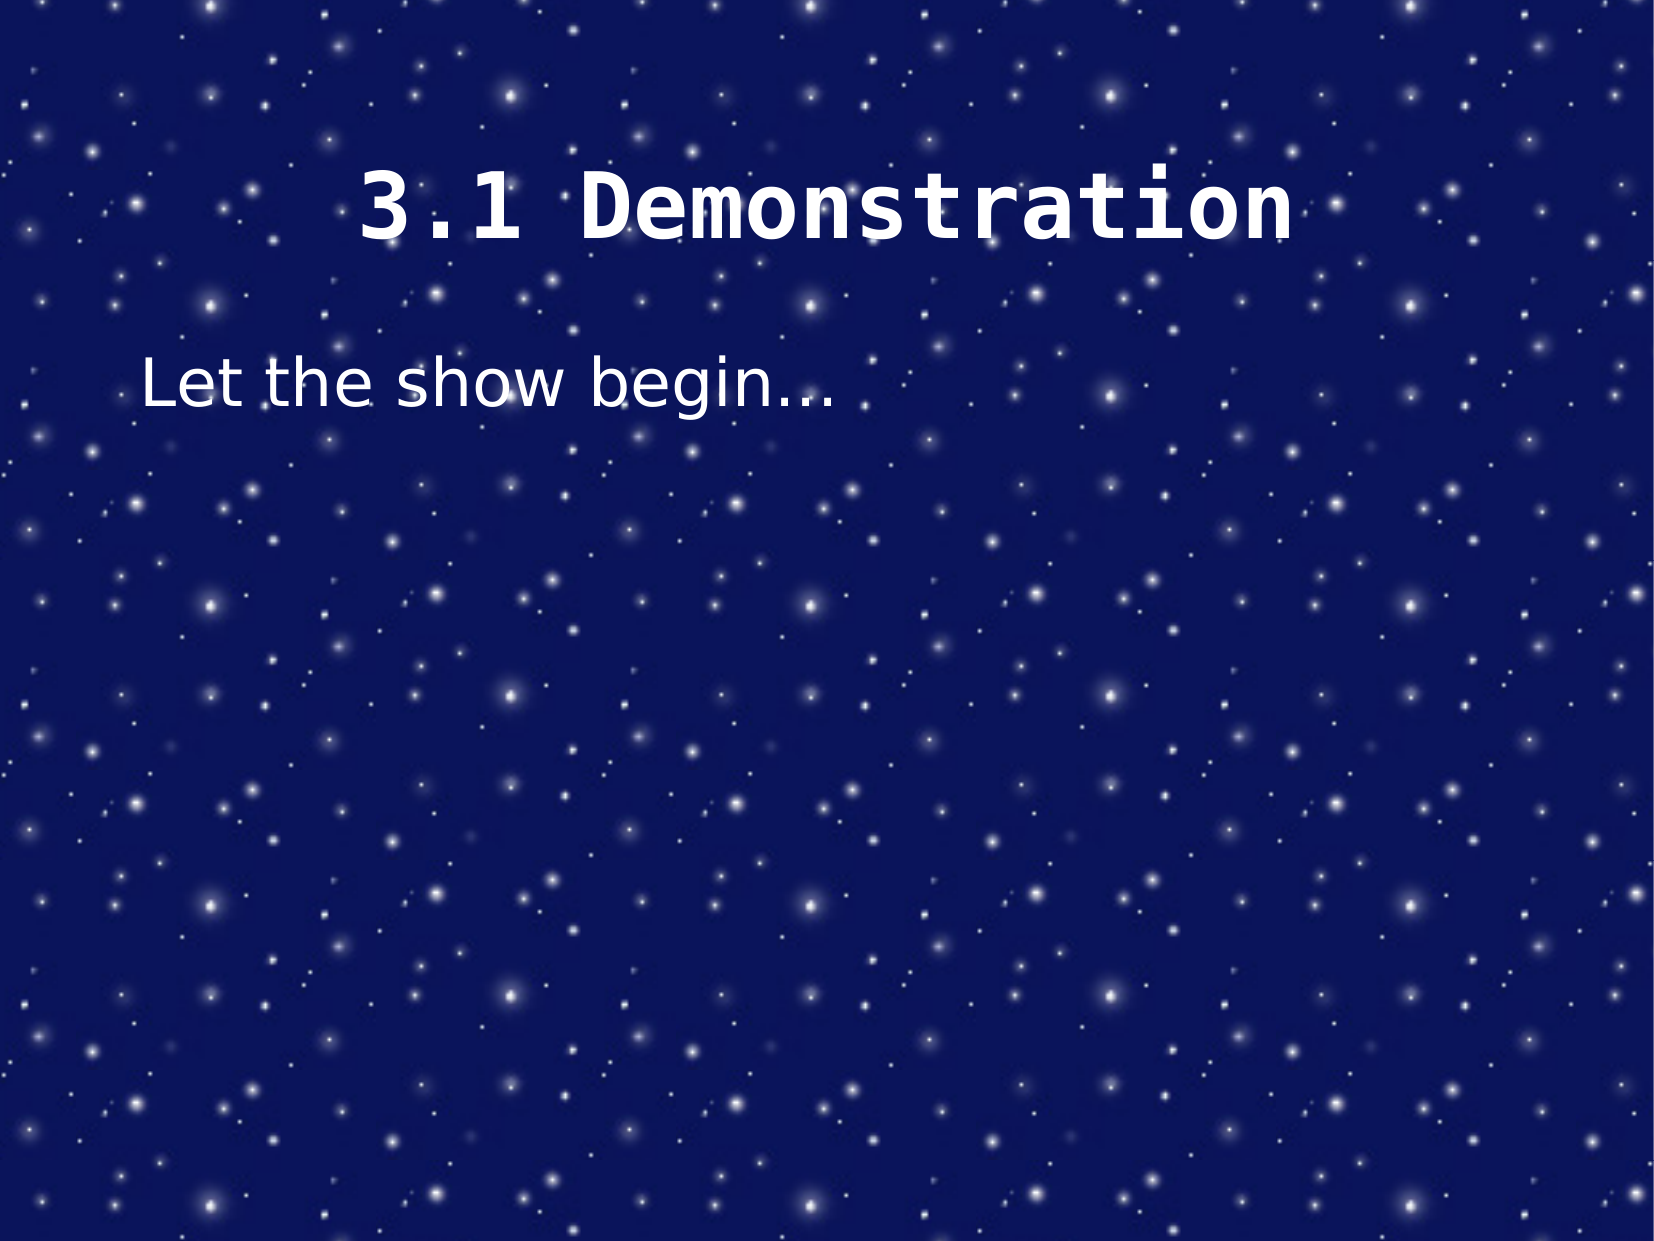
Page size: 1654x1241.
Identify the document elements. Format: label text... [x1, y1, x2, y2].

picture [0, 0, 1654, 1241]
list Let the show begin... [121, 344, 1534, 1127]
title 3.1 Demonstration [121, 102, 1534, 310]
